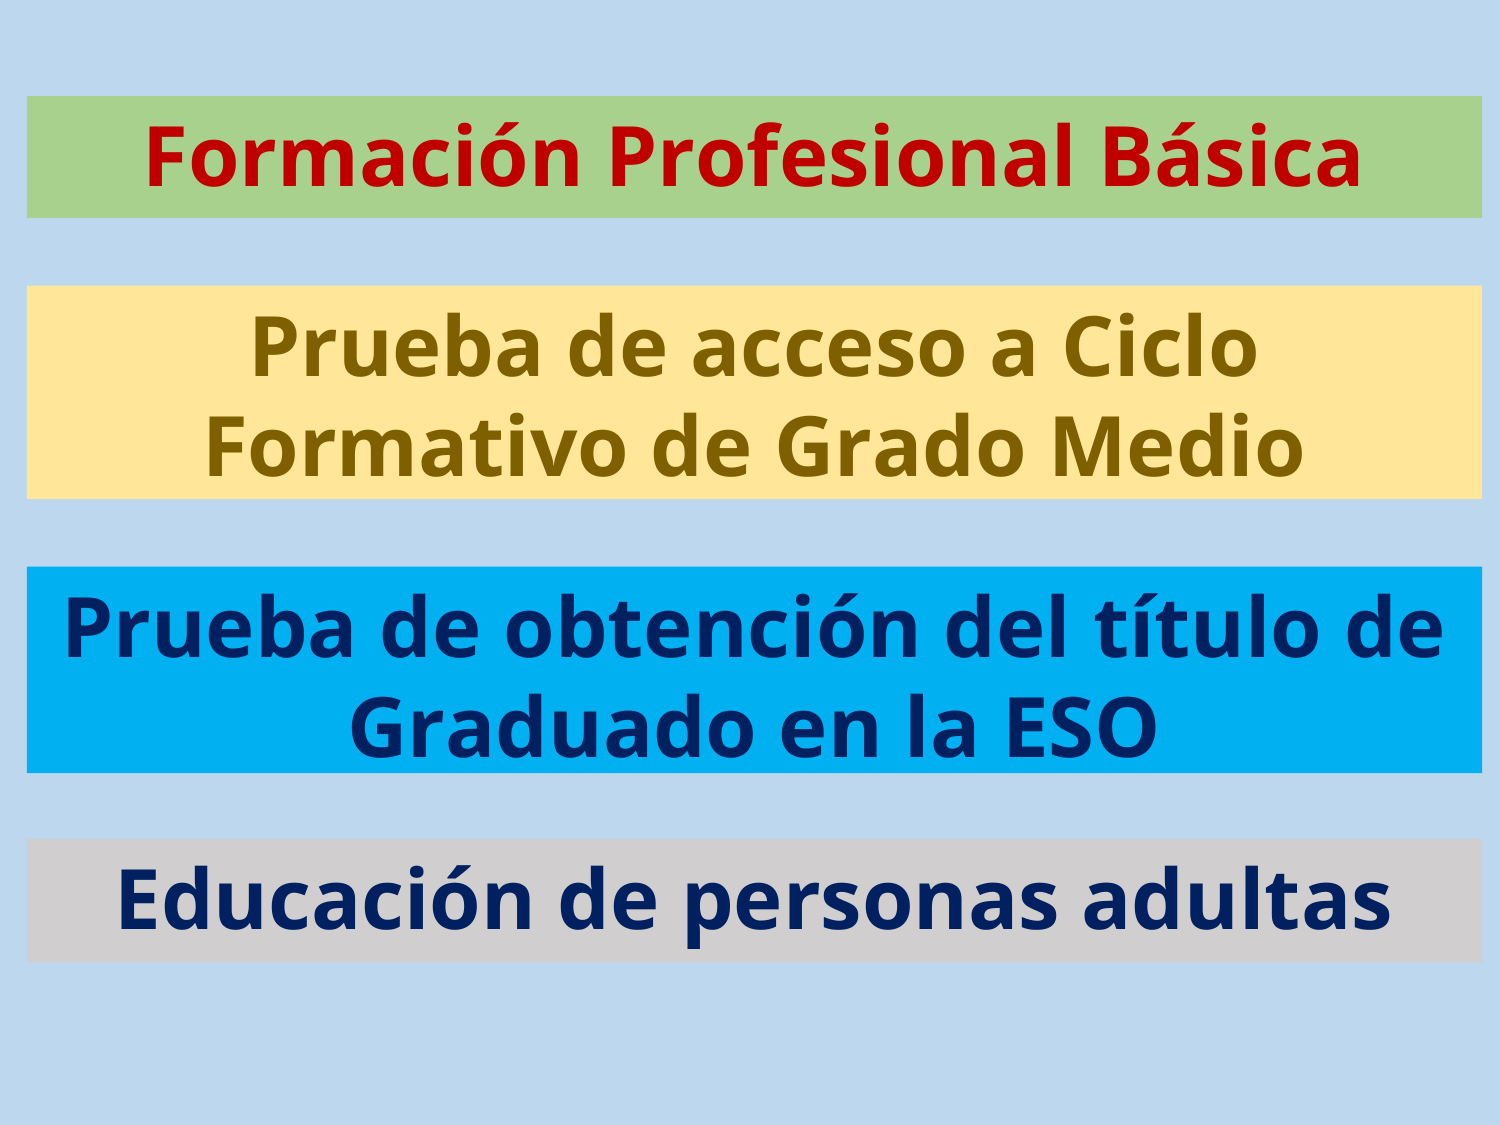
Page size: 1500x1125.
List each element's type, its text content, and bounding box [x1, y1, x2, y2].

text_box Formación Profesional Básica [26, 96, 1483, 218]
text_box Educación de personas adultas [26, 838, 1483, 963]
text_box Prueba de acceso a Ciclo Formativo de Grado Medio [26, 285, 1483, 499]
text_box Prueba de obtención del título de Graduado en la ESO [26, 566, 1483, 774]
